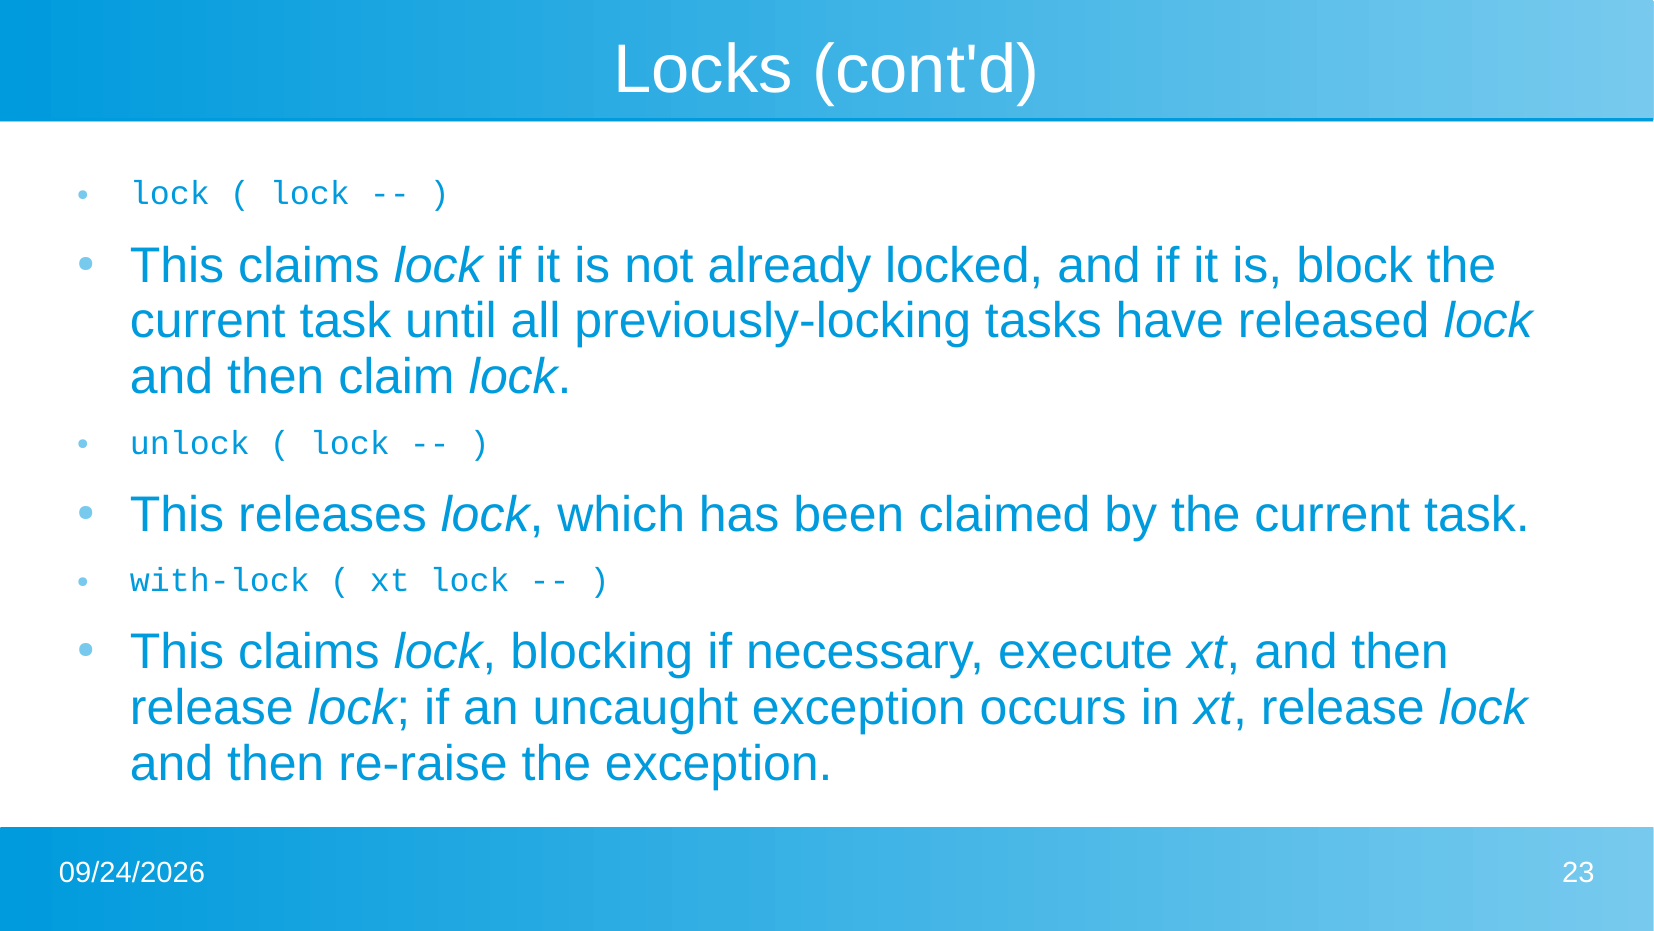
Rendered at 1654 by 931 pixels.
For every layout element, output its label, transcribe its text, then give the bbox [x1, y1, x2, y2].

title Locks (cont'd) [59, 29, 1595, 108]
list lock ( lock -- ) This claims lock if it is not already locked, and if it is, block the current task until all previously-locking tasks have released lock and then claim lock. unlock ( lock -- ) This releases lock, which has been claimed by the current task. with-lock ( xt lock -- ) This claims lock, blocking if necessary, execute xt, and then release lock; if an uncaught exception occurs in xt, release lock and then re-raise the exception. [59, 177, 1595, 768]
